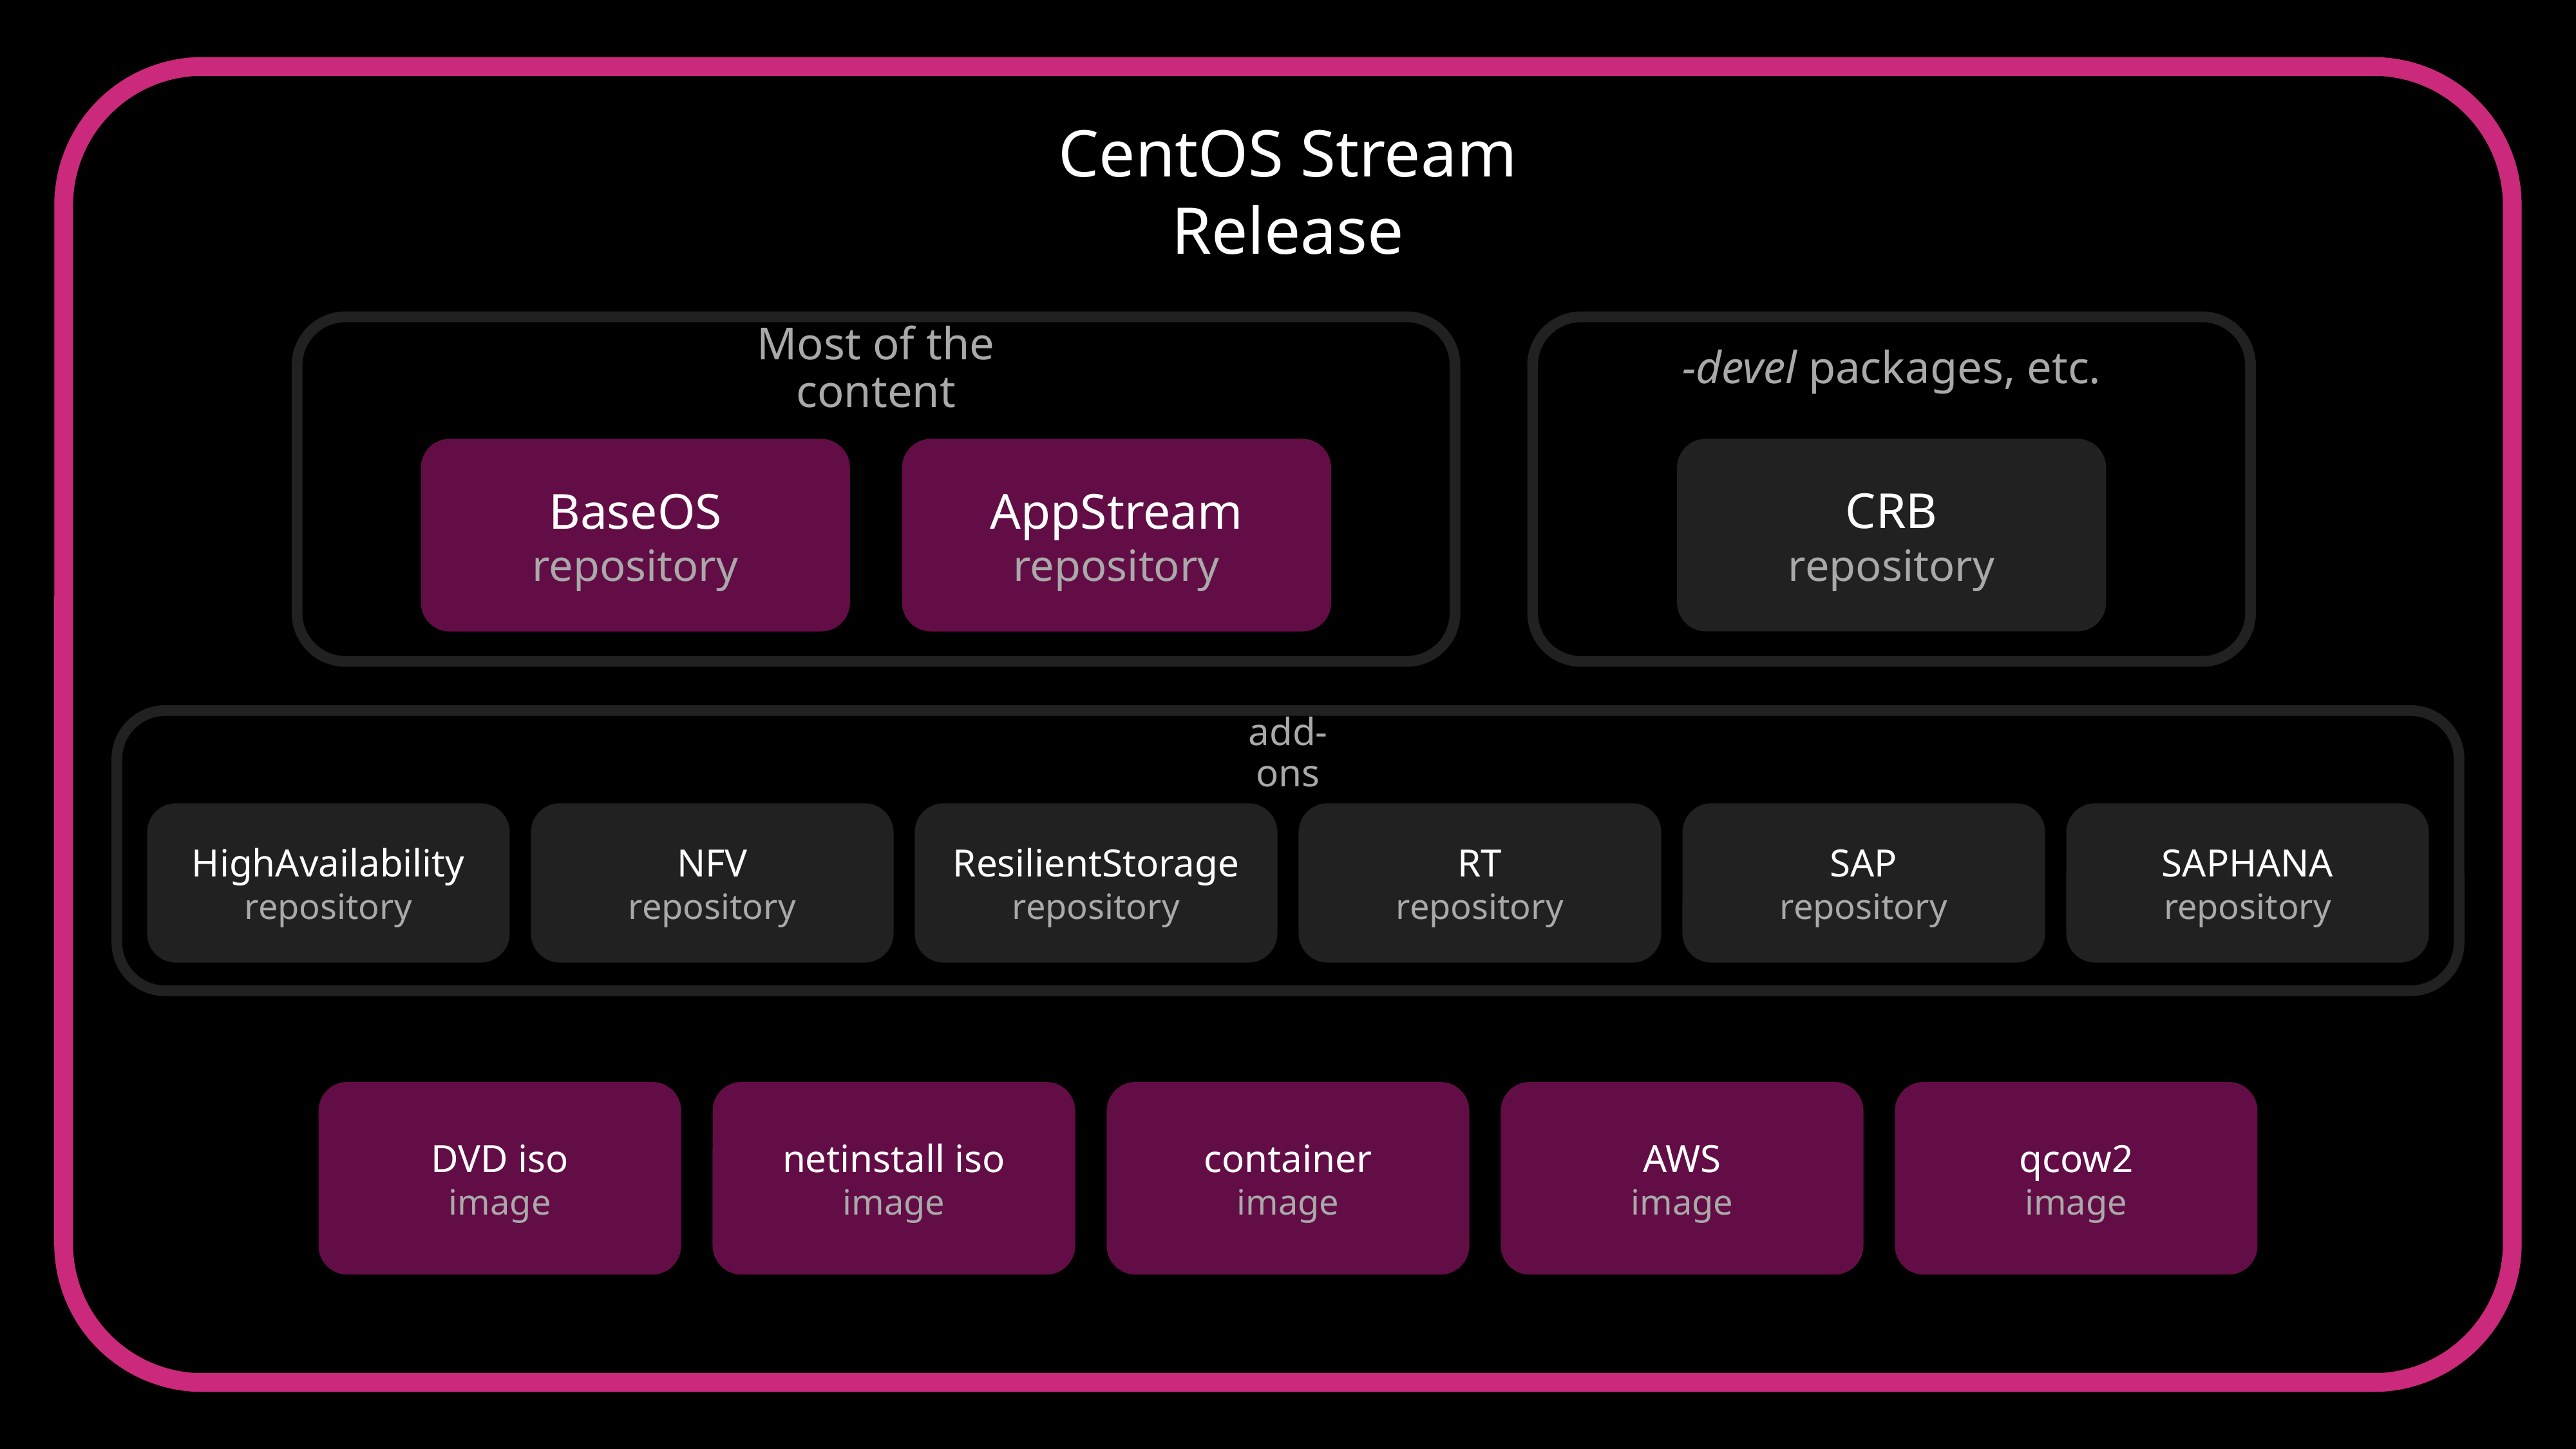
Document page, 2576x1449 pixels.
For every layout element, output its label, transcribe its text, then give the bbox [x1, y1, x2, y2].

text_box ResilientStorage repository [914, 803, 1278, 963]
text_box container image [1106, 1082, 1470, 1275]
text_box AppStream repository [902, 439, 1332, 632]
text_box SAP repository [1682, 803, 2045, 963]
text_box qcow2 image [1895, 1082, 2258, 1275]
text_box Most of the content [676, 323, 1076, 422]
text_box BaseOS repository [421, 439, 850, 632]
text_box CentOS Stream Release [63, 66, 2513, 1383]
text_box AWS image [1501, 1082, 1864, 1275]
text_box -devel packages, etc. [1673, 339, 2110, 399]
text_box NFV repository [531, 803, 894, 963]
text_box CRB repository [1677, 439, 2107, 632]
text_box add-ons [1211, 716, 1365, 800]
text_box netinstall iso image [712, 1082, 1075, 1275]
text_box RT repository [1298, 803, 1662, 963]
text_box SAPHANA repository [2066, 803, 2429, 963]
text_box DVD iso image [318, 1082, 681, 1275]
text_box HighAvailability repository [147, 803, 510, 963]
